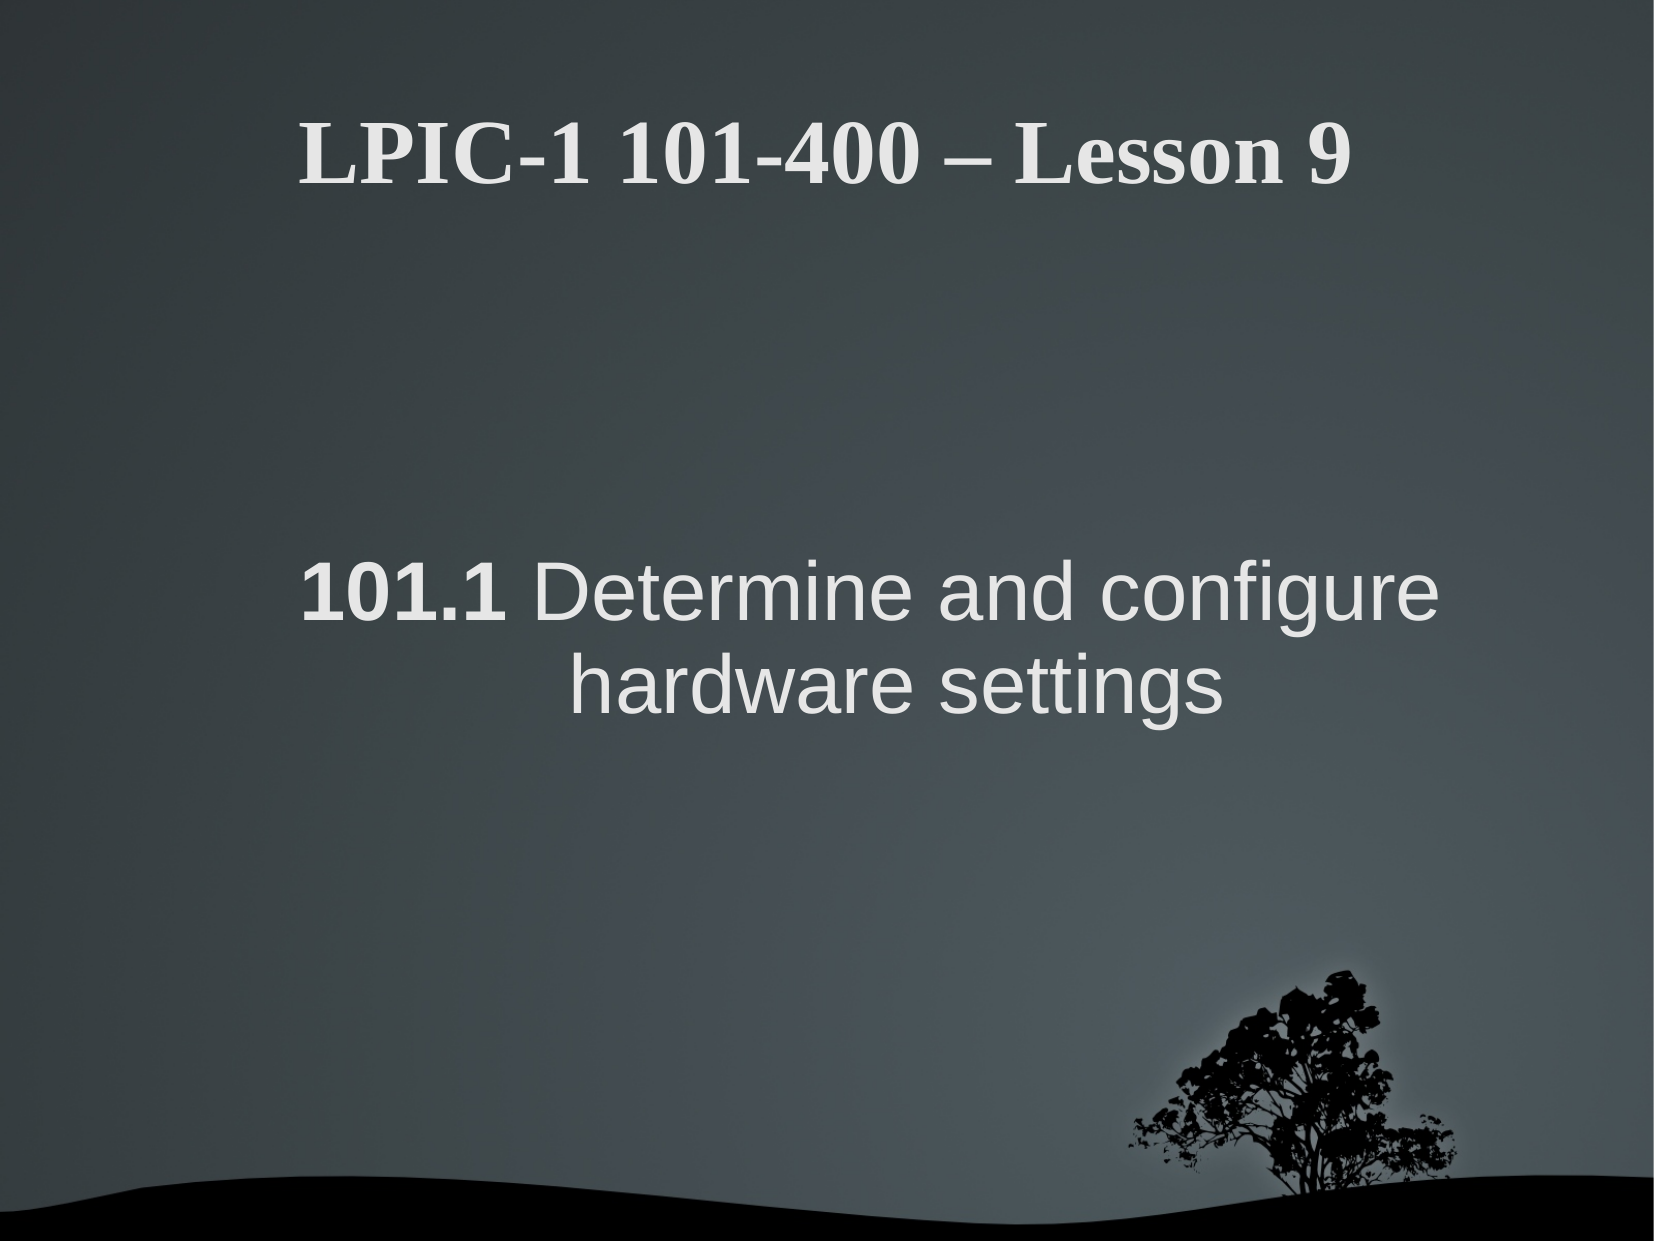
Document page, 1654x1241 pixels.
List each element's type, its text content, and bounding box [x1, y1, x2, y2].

title LPIC-1 101-400 – Lesson 9 [82, 49, 1571, 257]
list 101.1 Determine and configure hardware settings [82, 290, 1571, 1109]
picture [0, 0, 1654, 1241]
